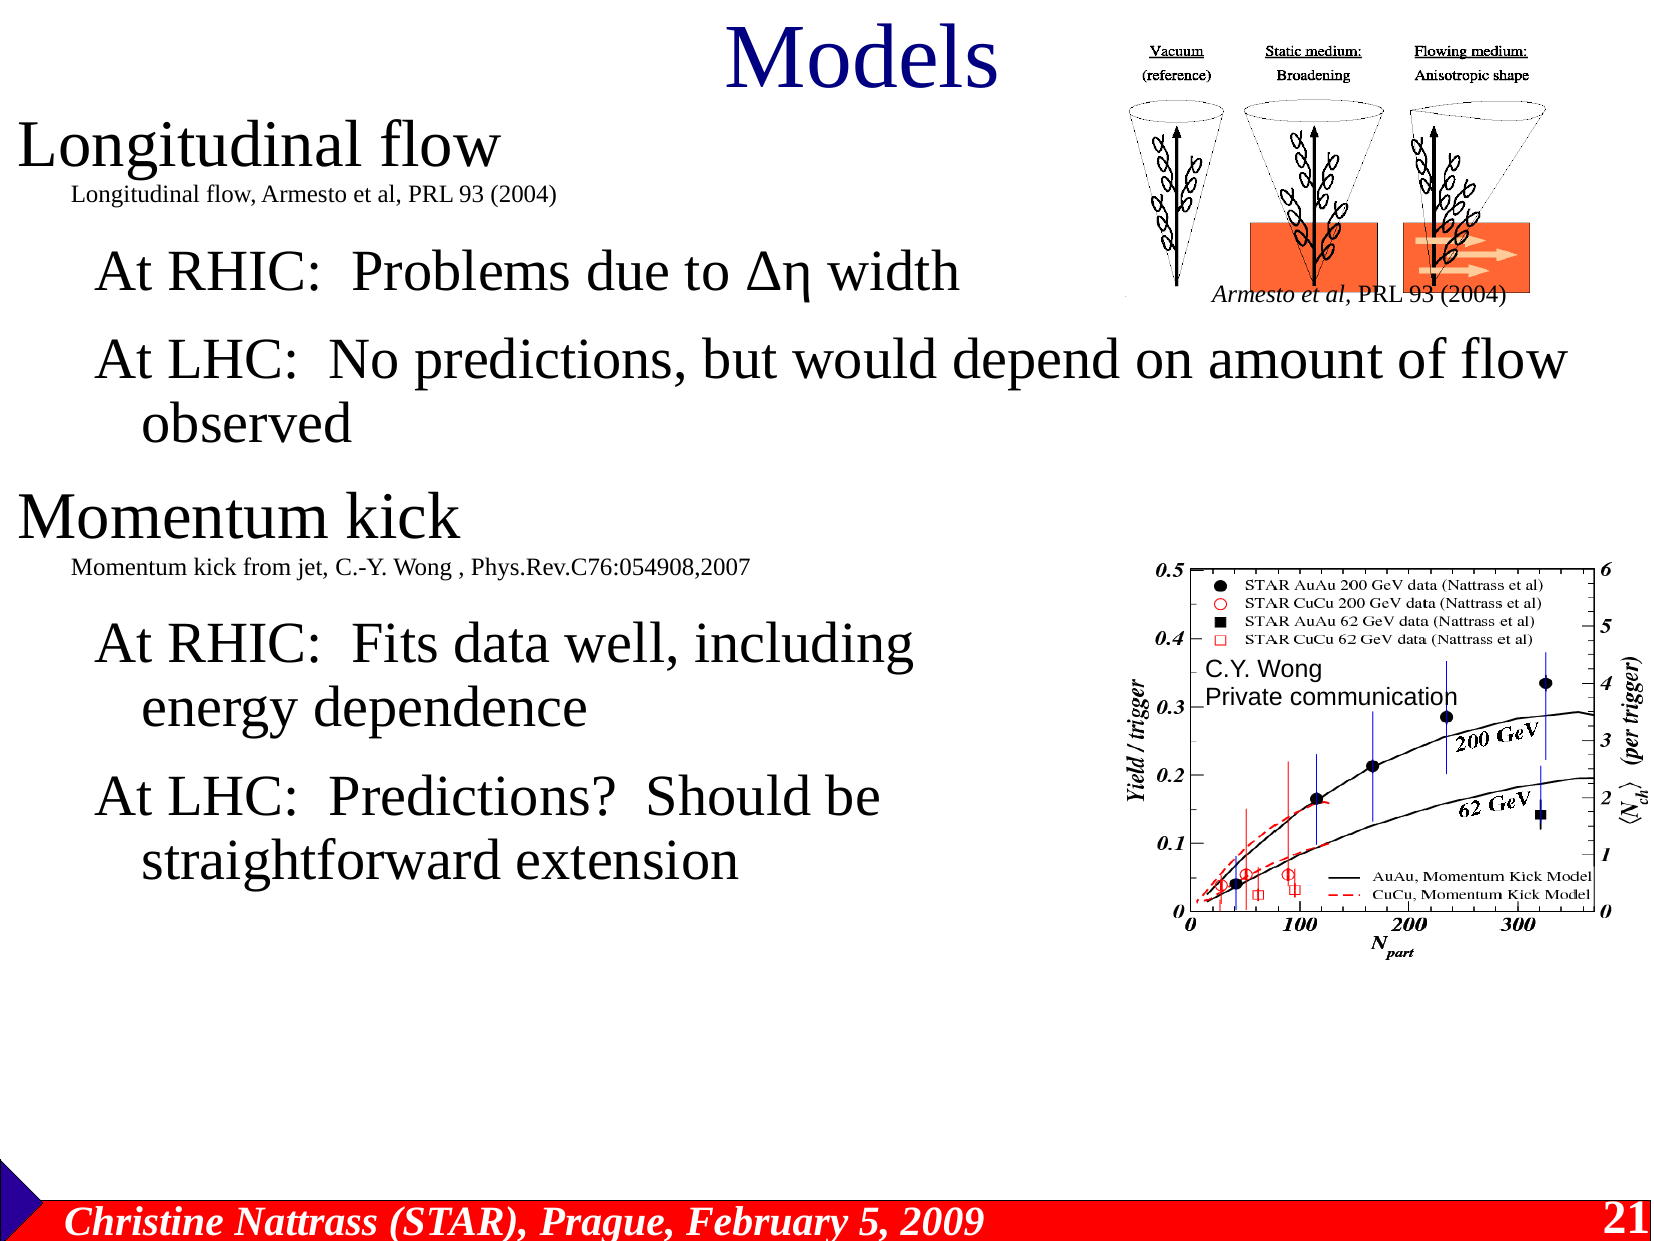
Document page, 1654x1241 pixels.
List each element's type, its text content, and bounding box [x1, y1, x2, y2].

list Longitudinal flow Longitudinal flow, Armesto et al, PRL 93 (2004) At RHIC: Problems due to Δη width At LHC: No predictions, but would depend on amount of flow observed Momentum kick Momentum kick from jet, C.-Y. Wong , Phys.Rev.C76:054908,2007 At RHIC: Fits data well, including energy dependence At LHC: Predictions? Should be straightforward extension [0, 106, 1654, 1157]
picture [1125, 560, 1651, 961]
title Models [675, 0, 1051, 106]
picture [1125, 41, 1549, 297]
text_box C.Y. Wong Private communication [1190, 647, 1491, 719]
text_box 21 [1552, 1183, 1654, 1241]
text_box Armesto et al, PRL 93 (2004) [1151, 270, 1575, 317]
